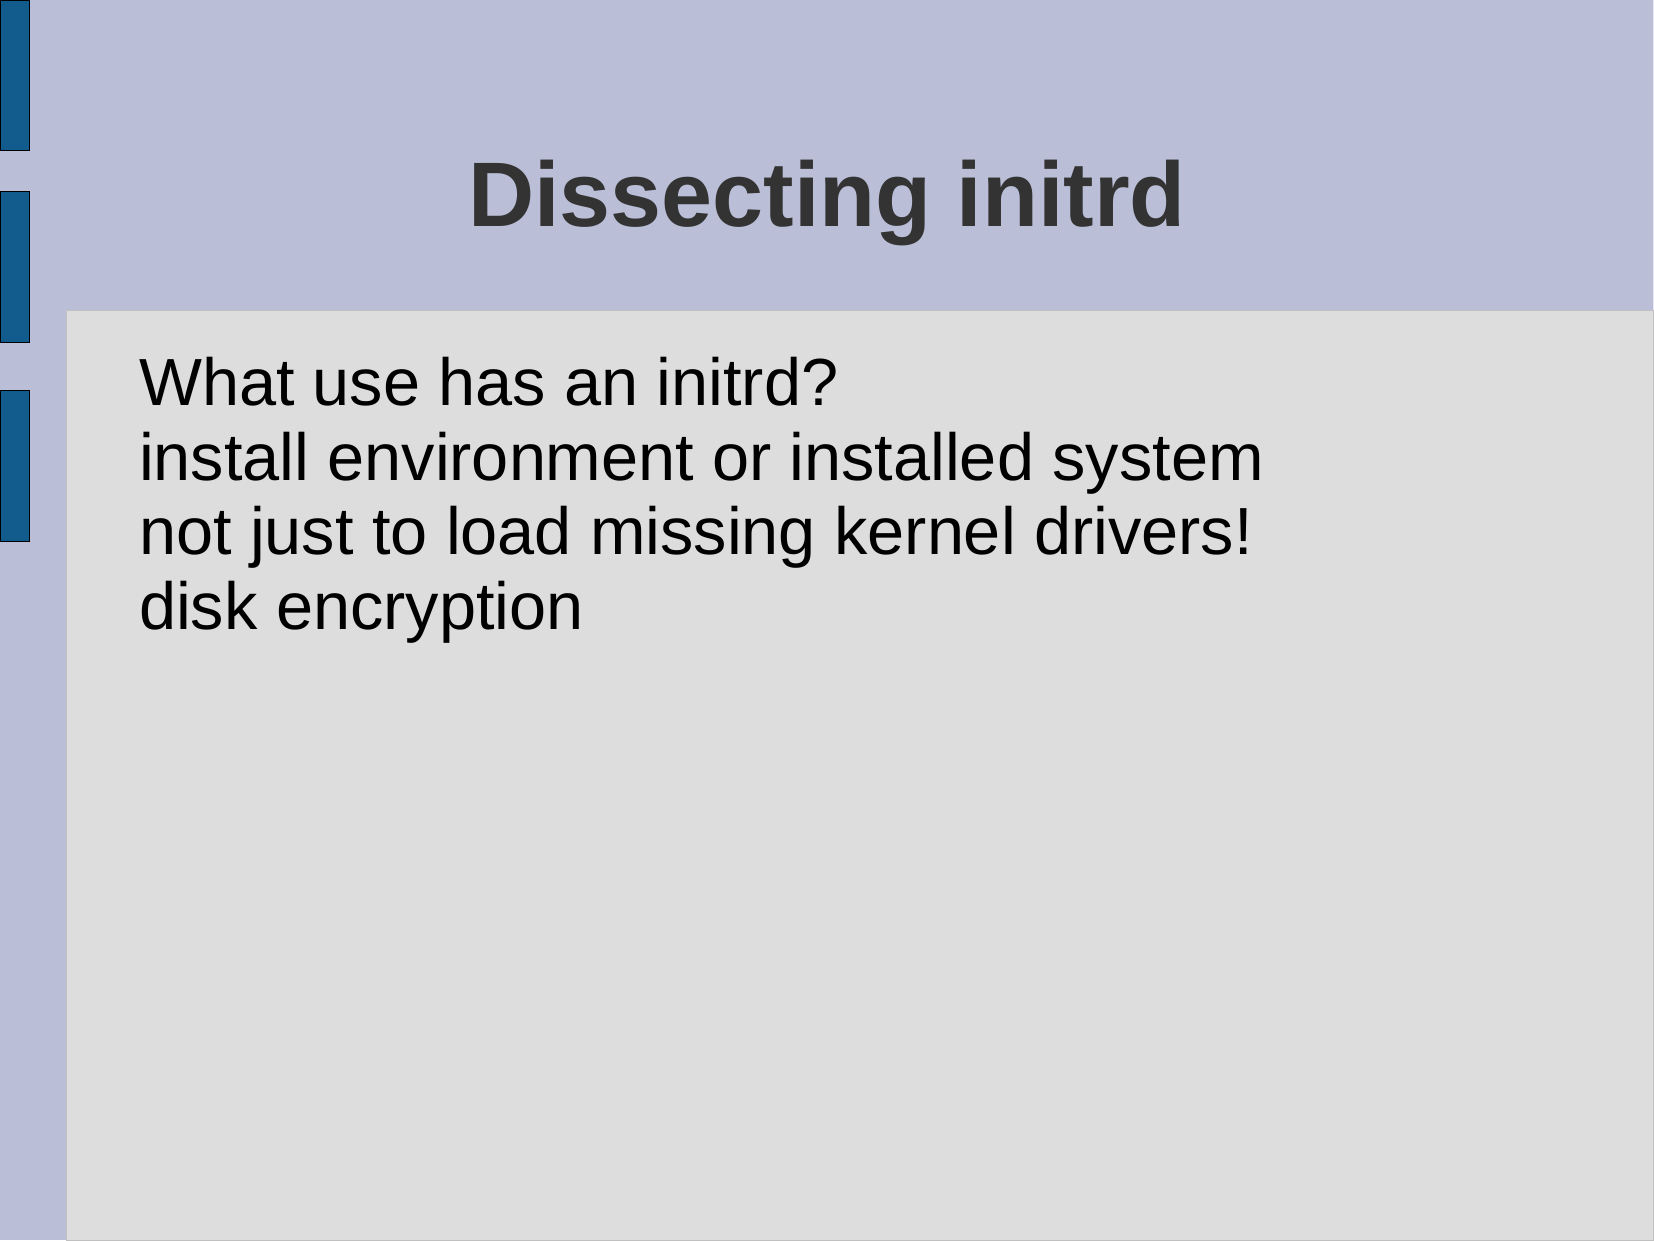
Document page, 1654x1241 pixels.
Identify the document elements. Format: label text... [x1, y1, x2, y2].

title Dissecting initrd [121, 91, 1534, 299]
list What use has an initrd? install environment or installed system not just to load missing kernel drivers! disk encryption [121, 344, 1534, 1127]
